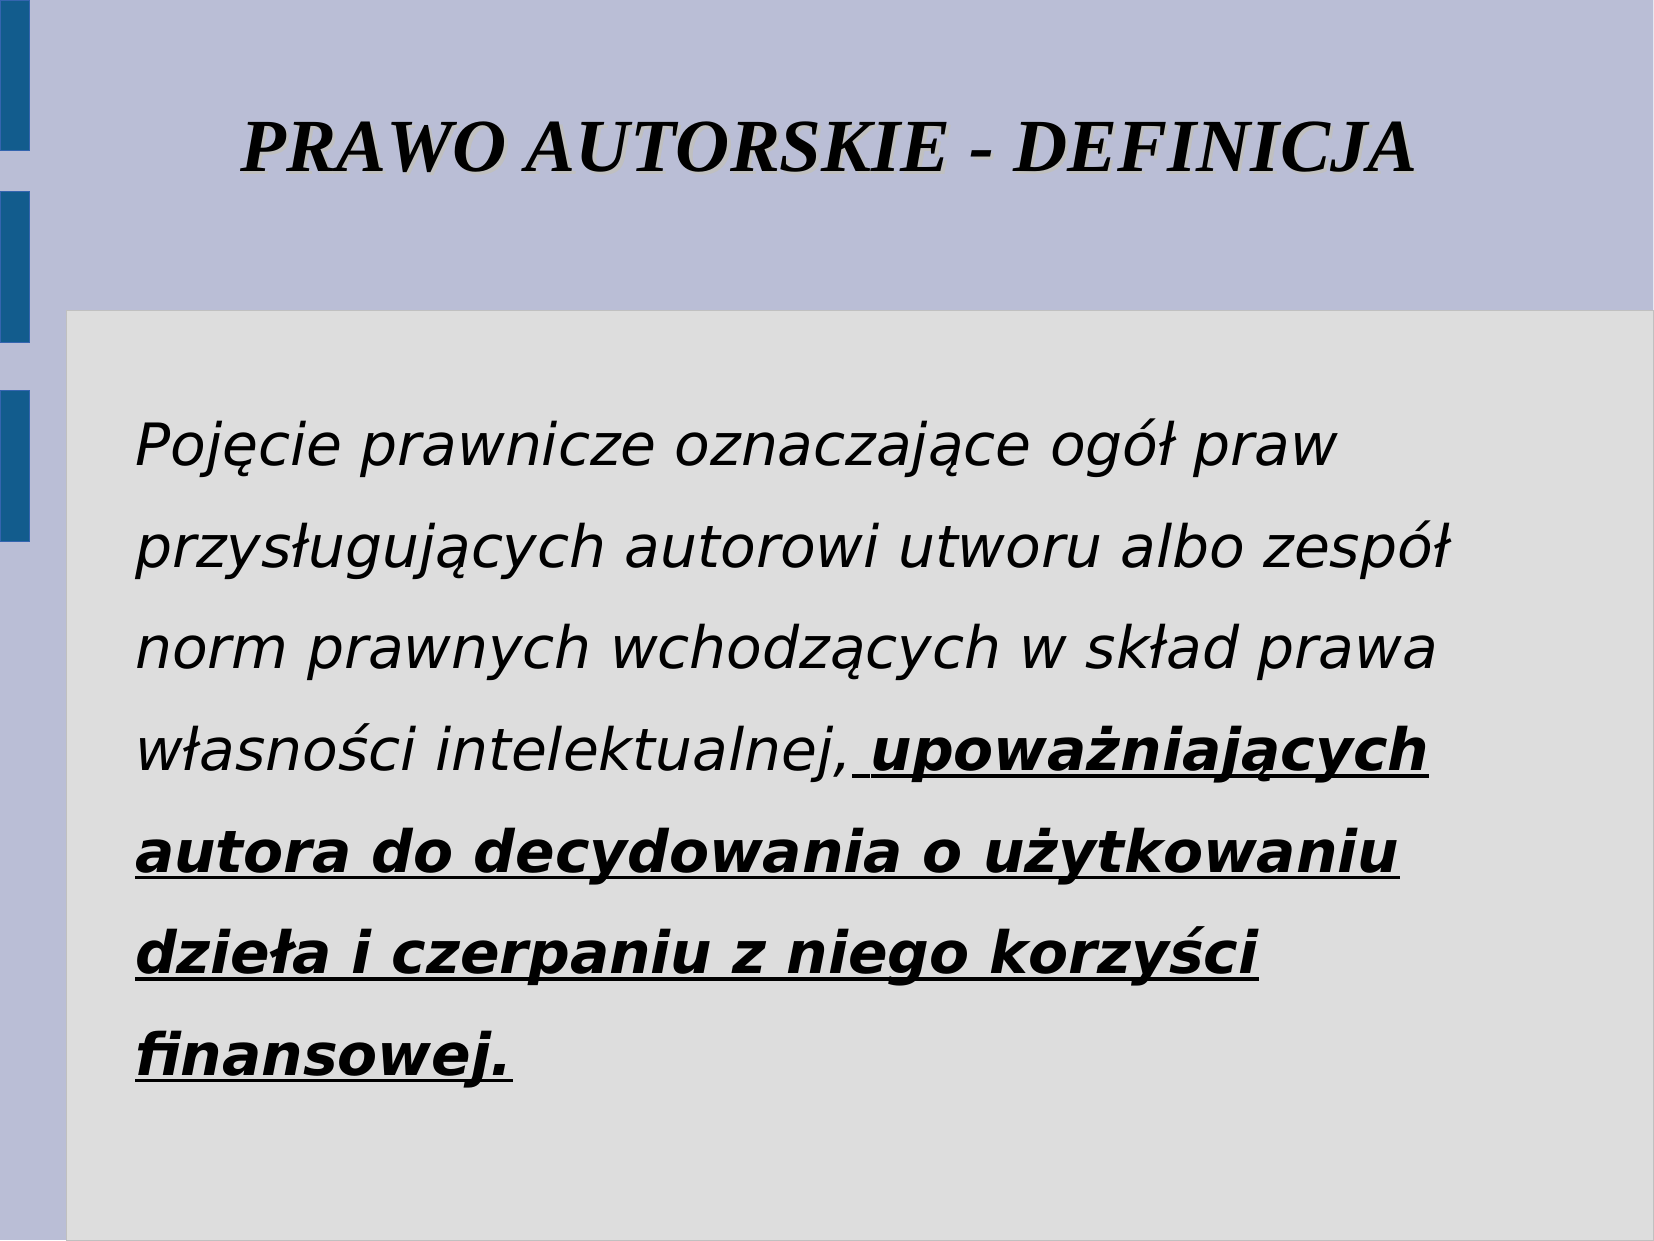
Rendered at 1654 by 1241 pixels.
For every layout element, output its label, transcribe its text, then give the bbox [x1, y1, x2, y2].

list PRAWO AUTORSKIE - DEFINICJA [123, 21, 1536, 272]
list Pojęcie prawnicze oznaczające ogół praw przysługujących autorowi utworu albo zespół norm prawnych wchodzących w skład prawa własności intelektualnej, upoważniających autora do decydowania o użytkowaniu dzieła i czerpaniu z niego korzyści finansowej. [135, 377, 1548, 1056]
